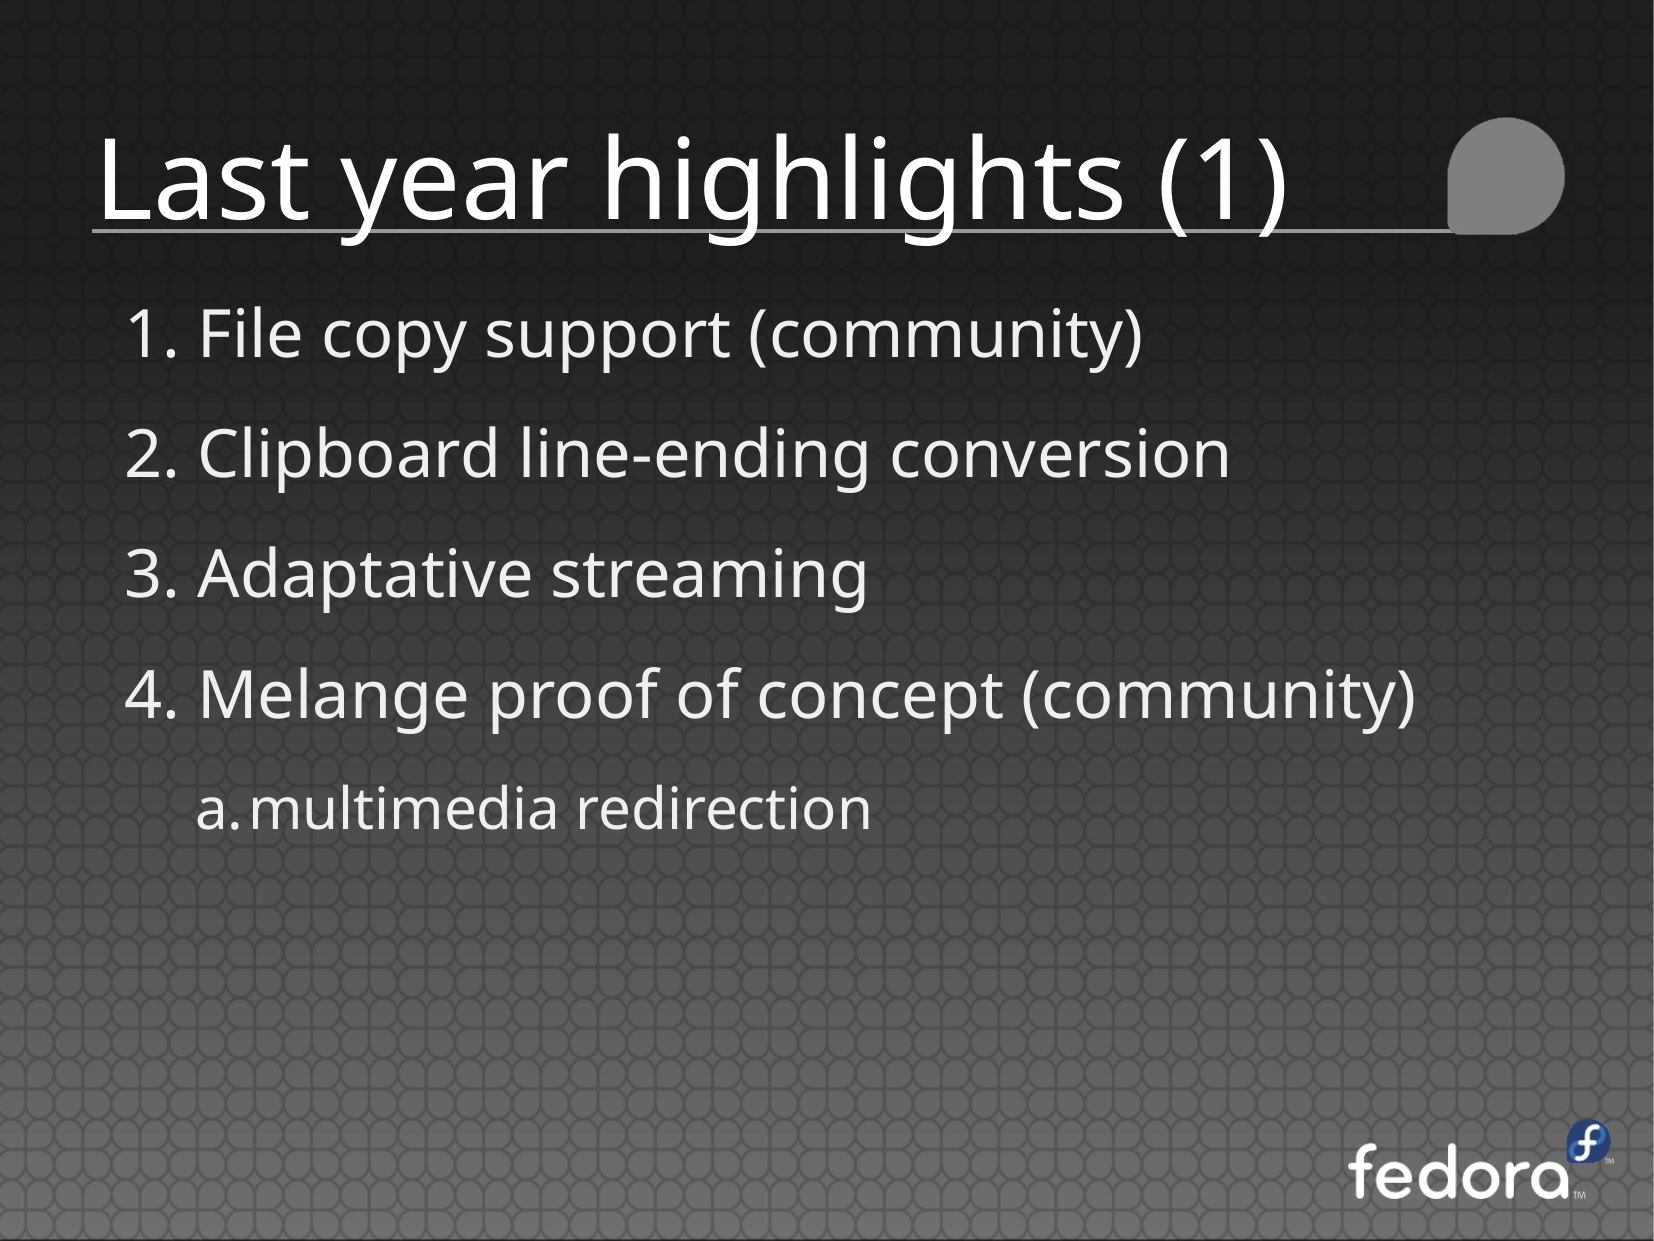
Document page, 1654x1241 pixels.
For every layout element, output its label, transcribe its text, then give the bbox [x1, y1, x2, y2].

picture [0, 0, 1654, 1241]
list File copy support (community) Clipboard line-ending conversion Adaptative streaming Melange proof of concept (community) multimedia redirection [106, 165, 1494, 1101]
title Last year highlights (1) [94, 100, 1426, 251]
